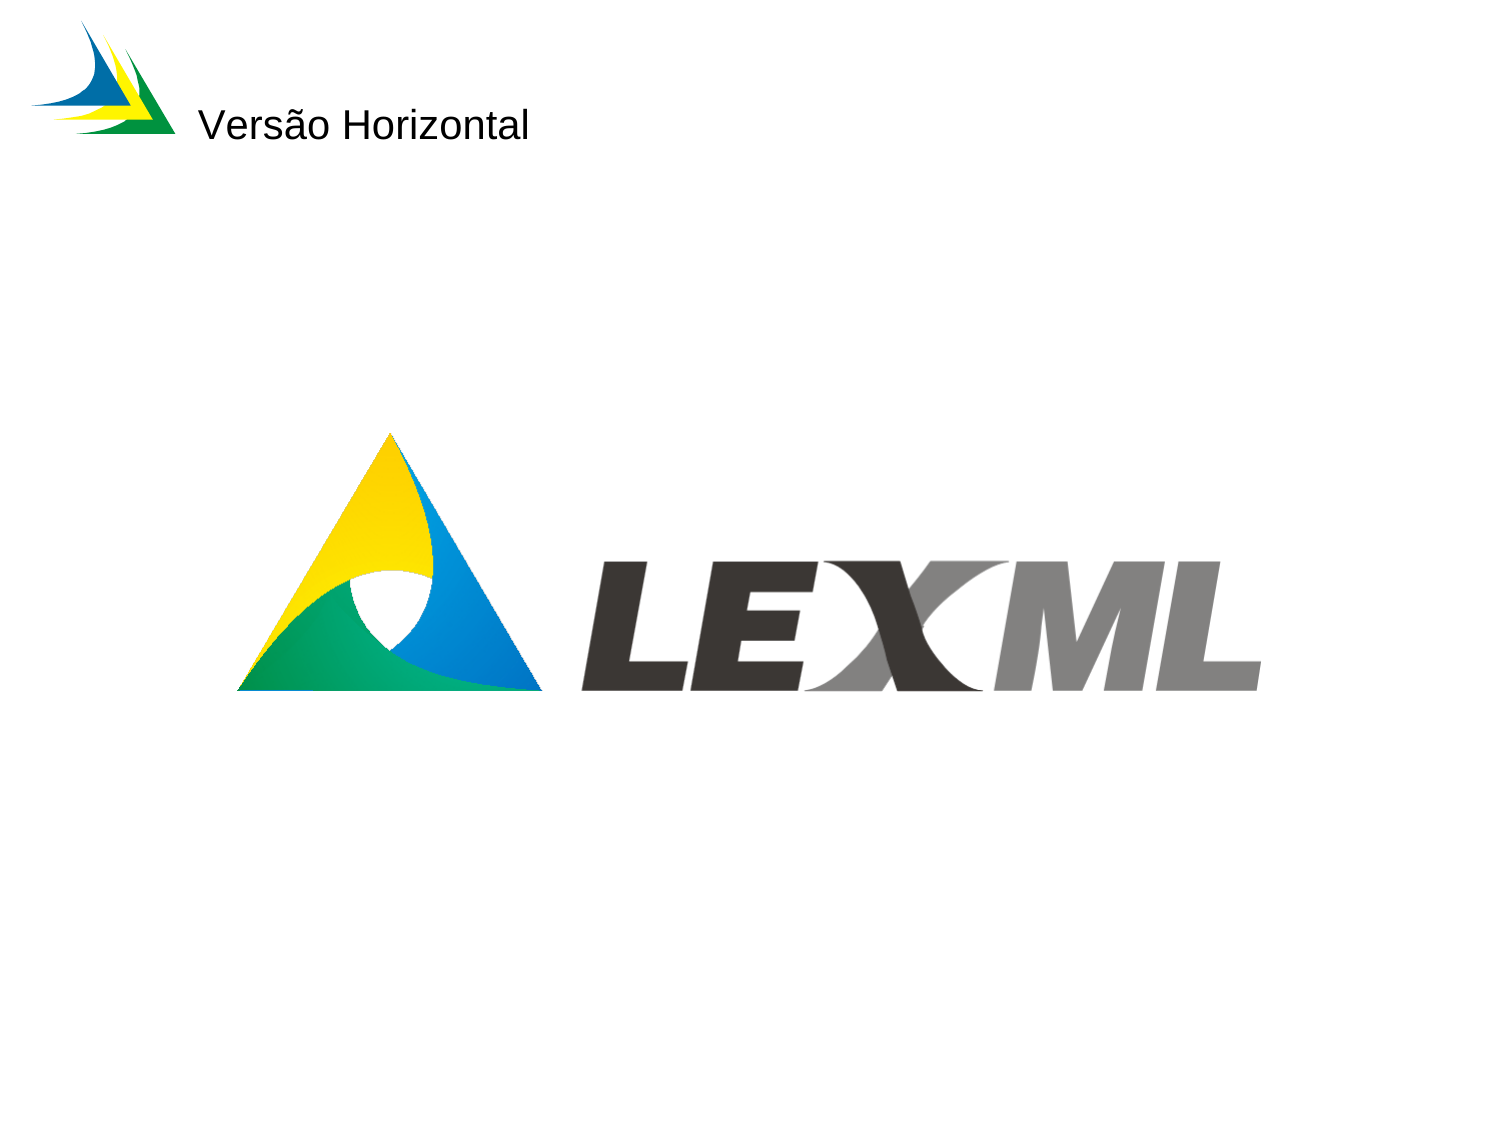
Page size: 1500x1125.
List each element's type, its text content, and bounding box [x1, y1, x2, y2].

text_box Versão Horizontal [183, 30, 1152, 219]
picture [234, 429, 1266, 696]
chart [29, 19, 178, 136]
